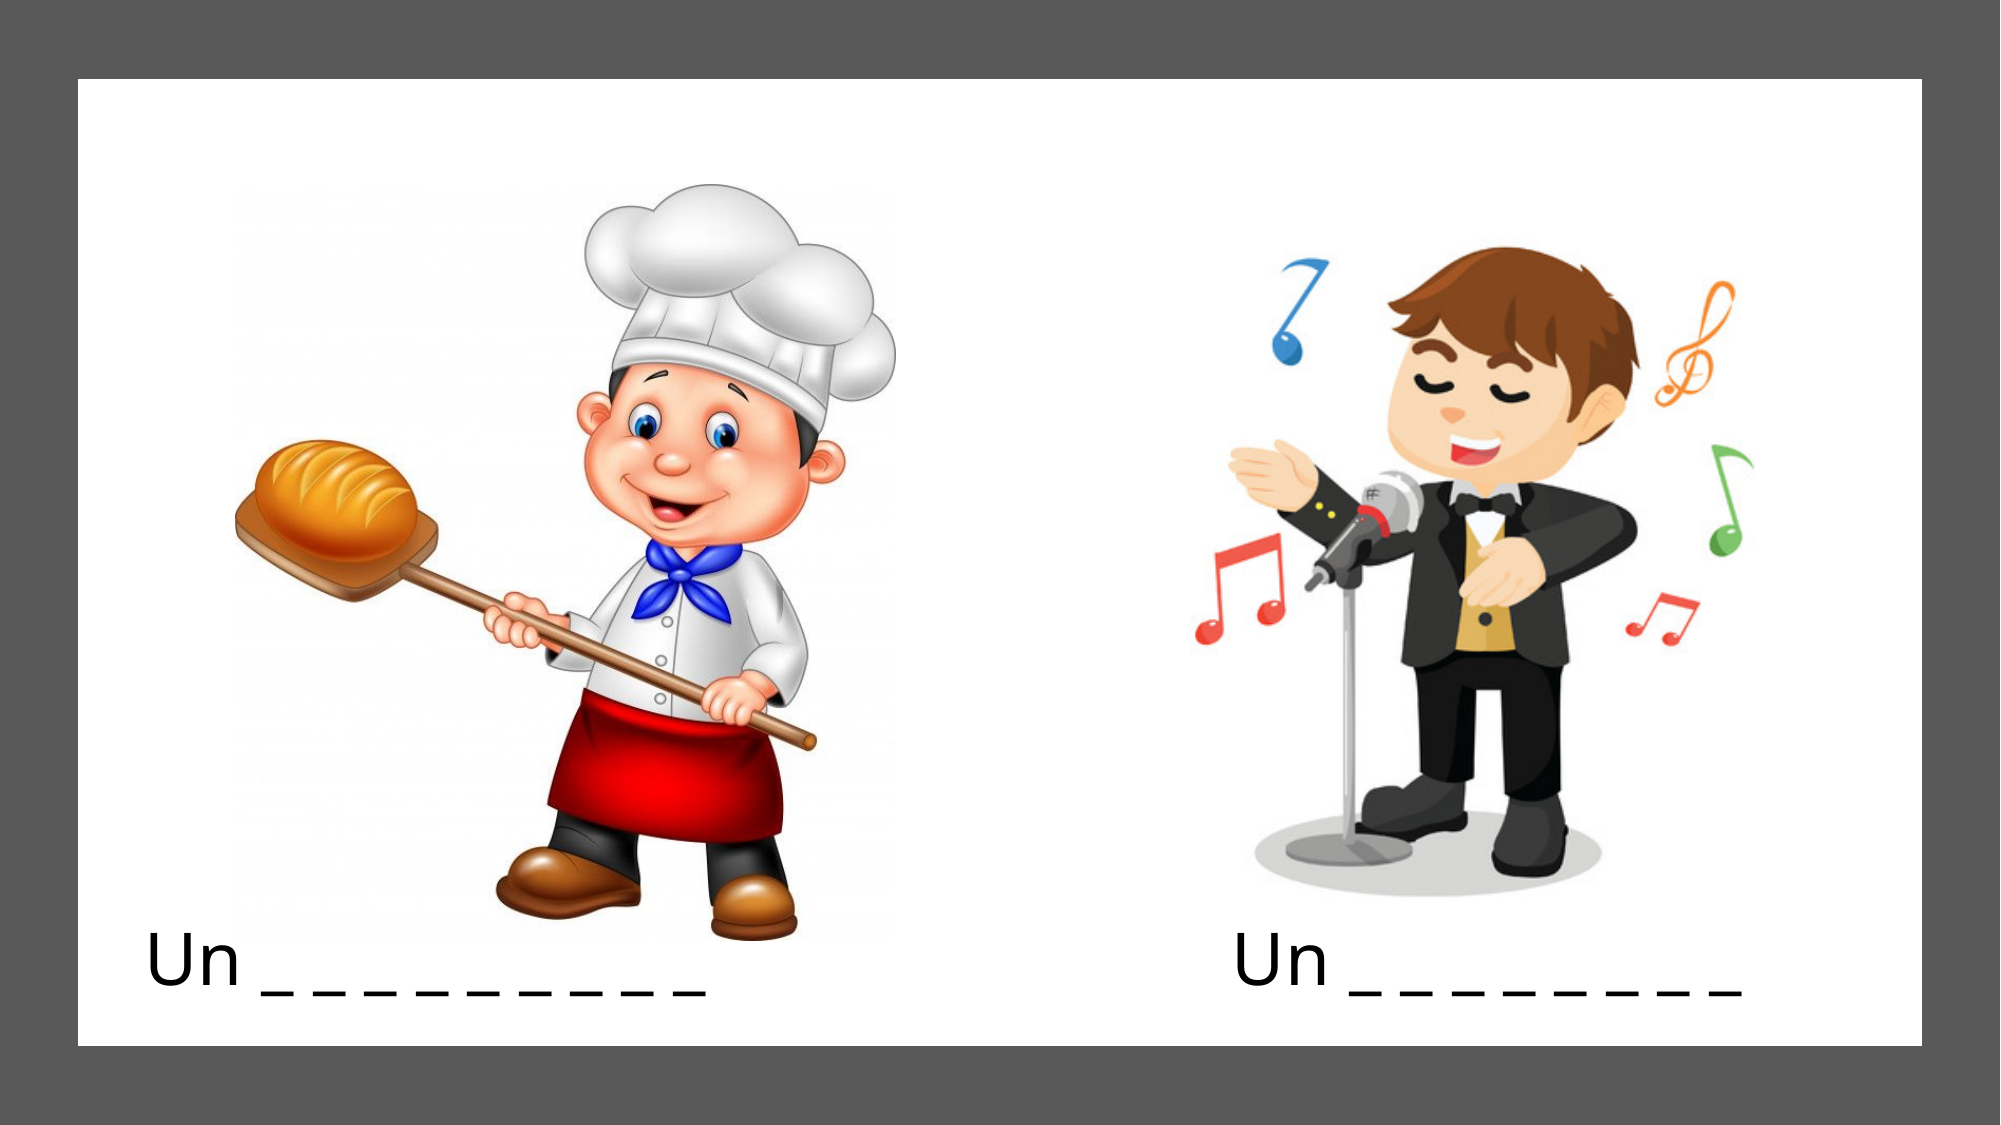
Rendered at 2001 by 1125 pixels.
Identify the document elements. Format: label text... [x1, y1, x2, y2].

text_box Un _ _ _ _ _ _ _ _ _ [129, 905, 1105, 1009]
picture [1056, 184, 1813, 941]
text_box Un _ _ _ _ _ _ _ _ [1216, 905, 1891, 1009]
picture [235, 184, 896, 905]
text_box [0, 0, 2000, 1125]
